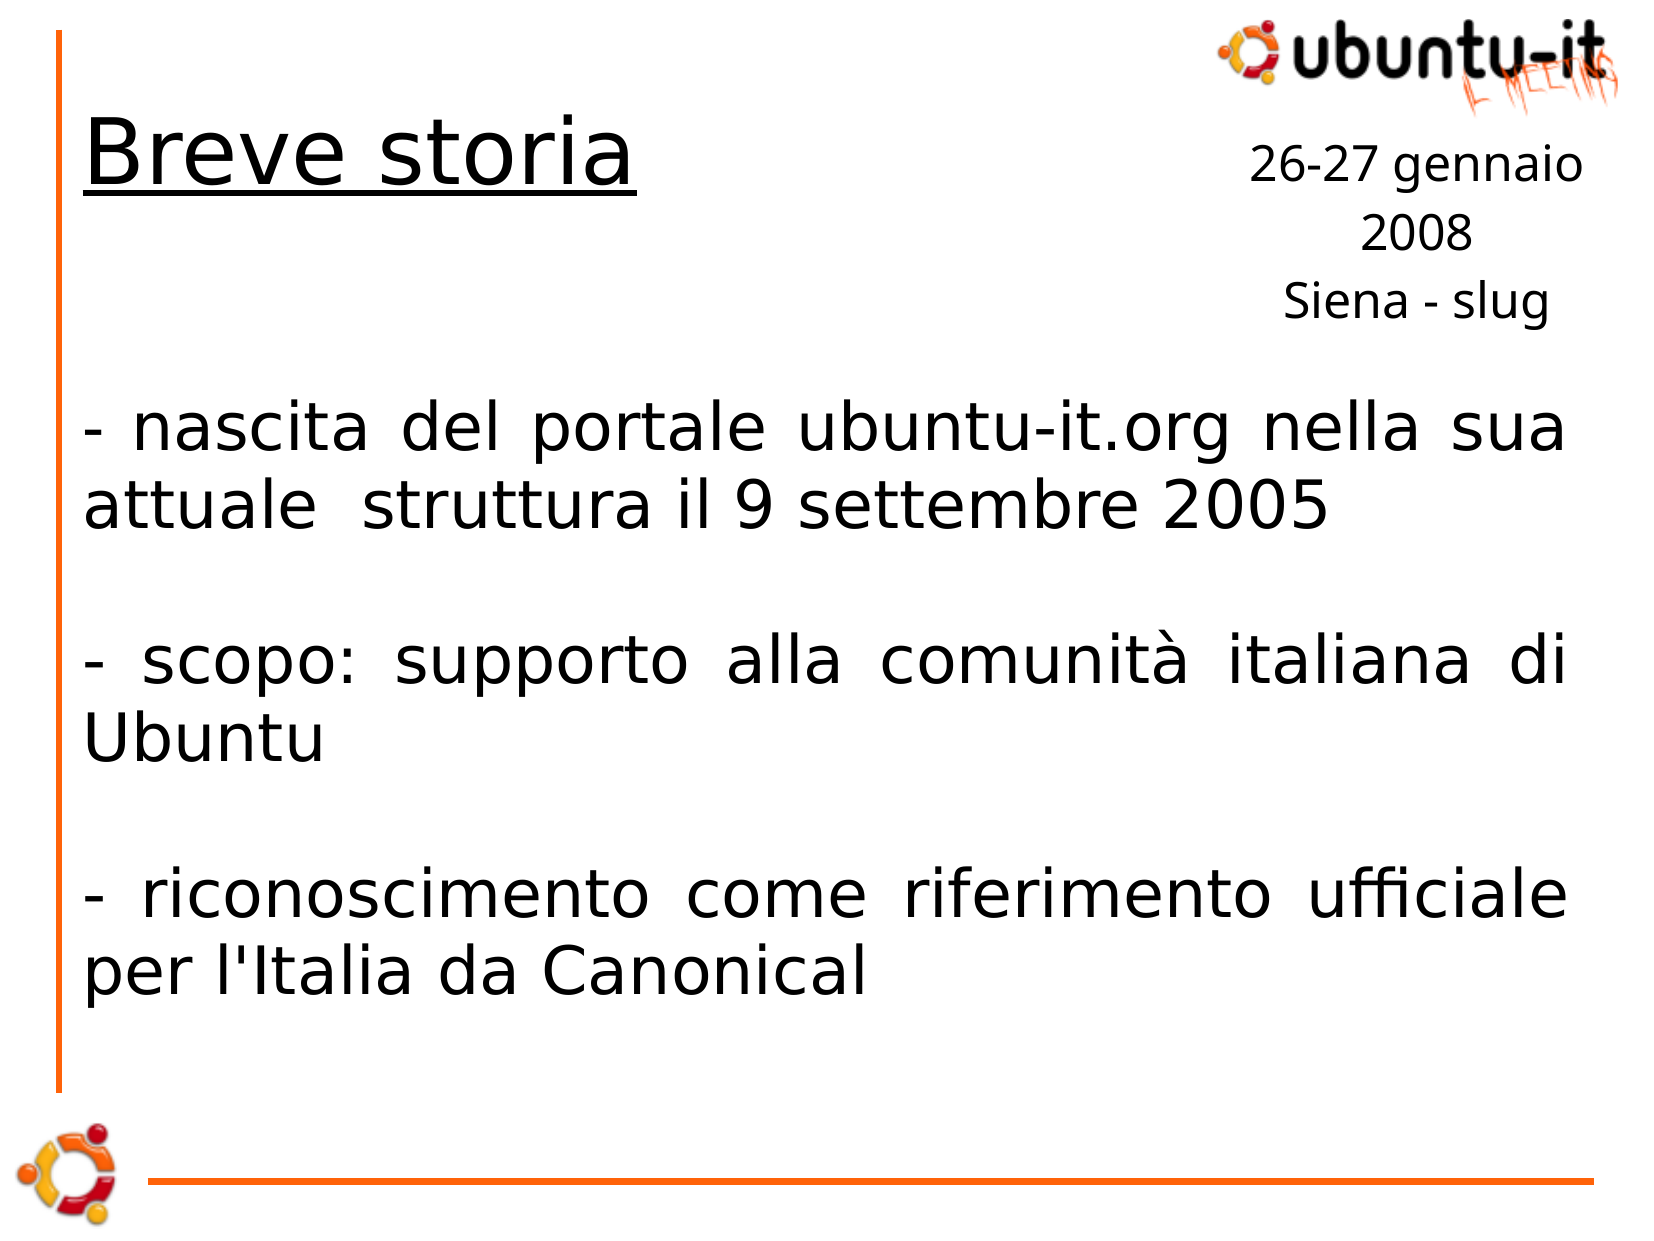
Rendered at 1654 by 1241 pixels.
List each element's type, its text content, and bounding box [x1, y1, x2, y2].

picture [1210, 19, 1628, 119]
title Breve storia [82, 56, 1571, 250]
subtitle - nascita del portale ubuntu-it.org nella sua attuale struttura il 9 settembre 2005 - scopo: supporto alla comunità italiana di Ubuntu - riconoscimento come riferimento ufficiale per l'Italia da Canonical [82, 297, 1571, 1102]
picture [14, 1122, 119, 1229]
